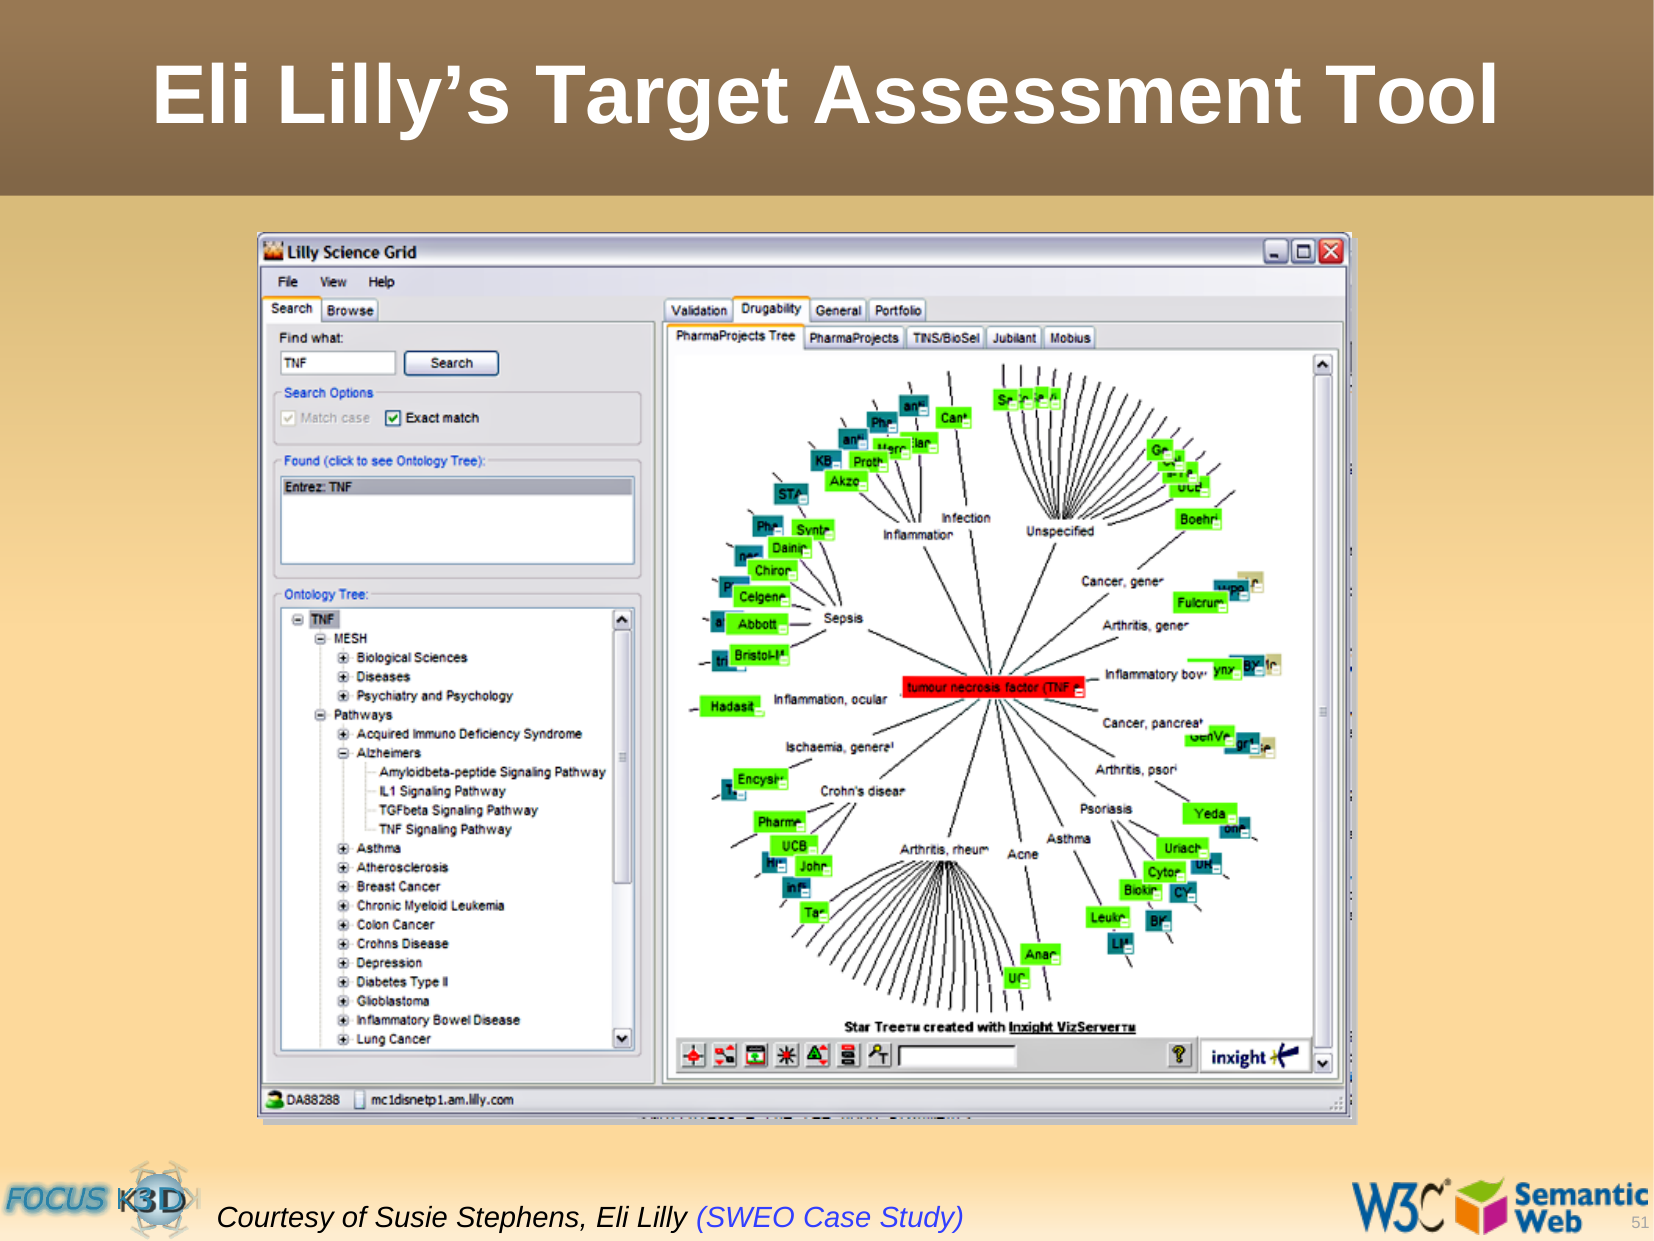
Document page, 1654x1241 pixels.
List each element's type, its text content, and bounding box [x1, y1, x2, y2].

picture [0, 196, 1654, 1241]
title Eli Lilly’s Target Assessment Tool [0, 0, 1654, 196]
text_box Courtesy of Susie Stephens, Eli Lilly (SWEO Case Study) [201, 1192, 981, 1241]
